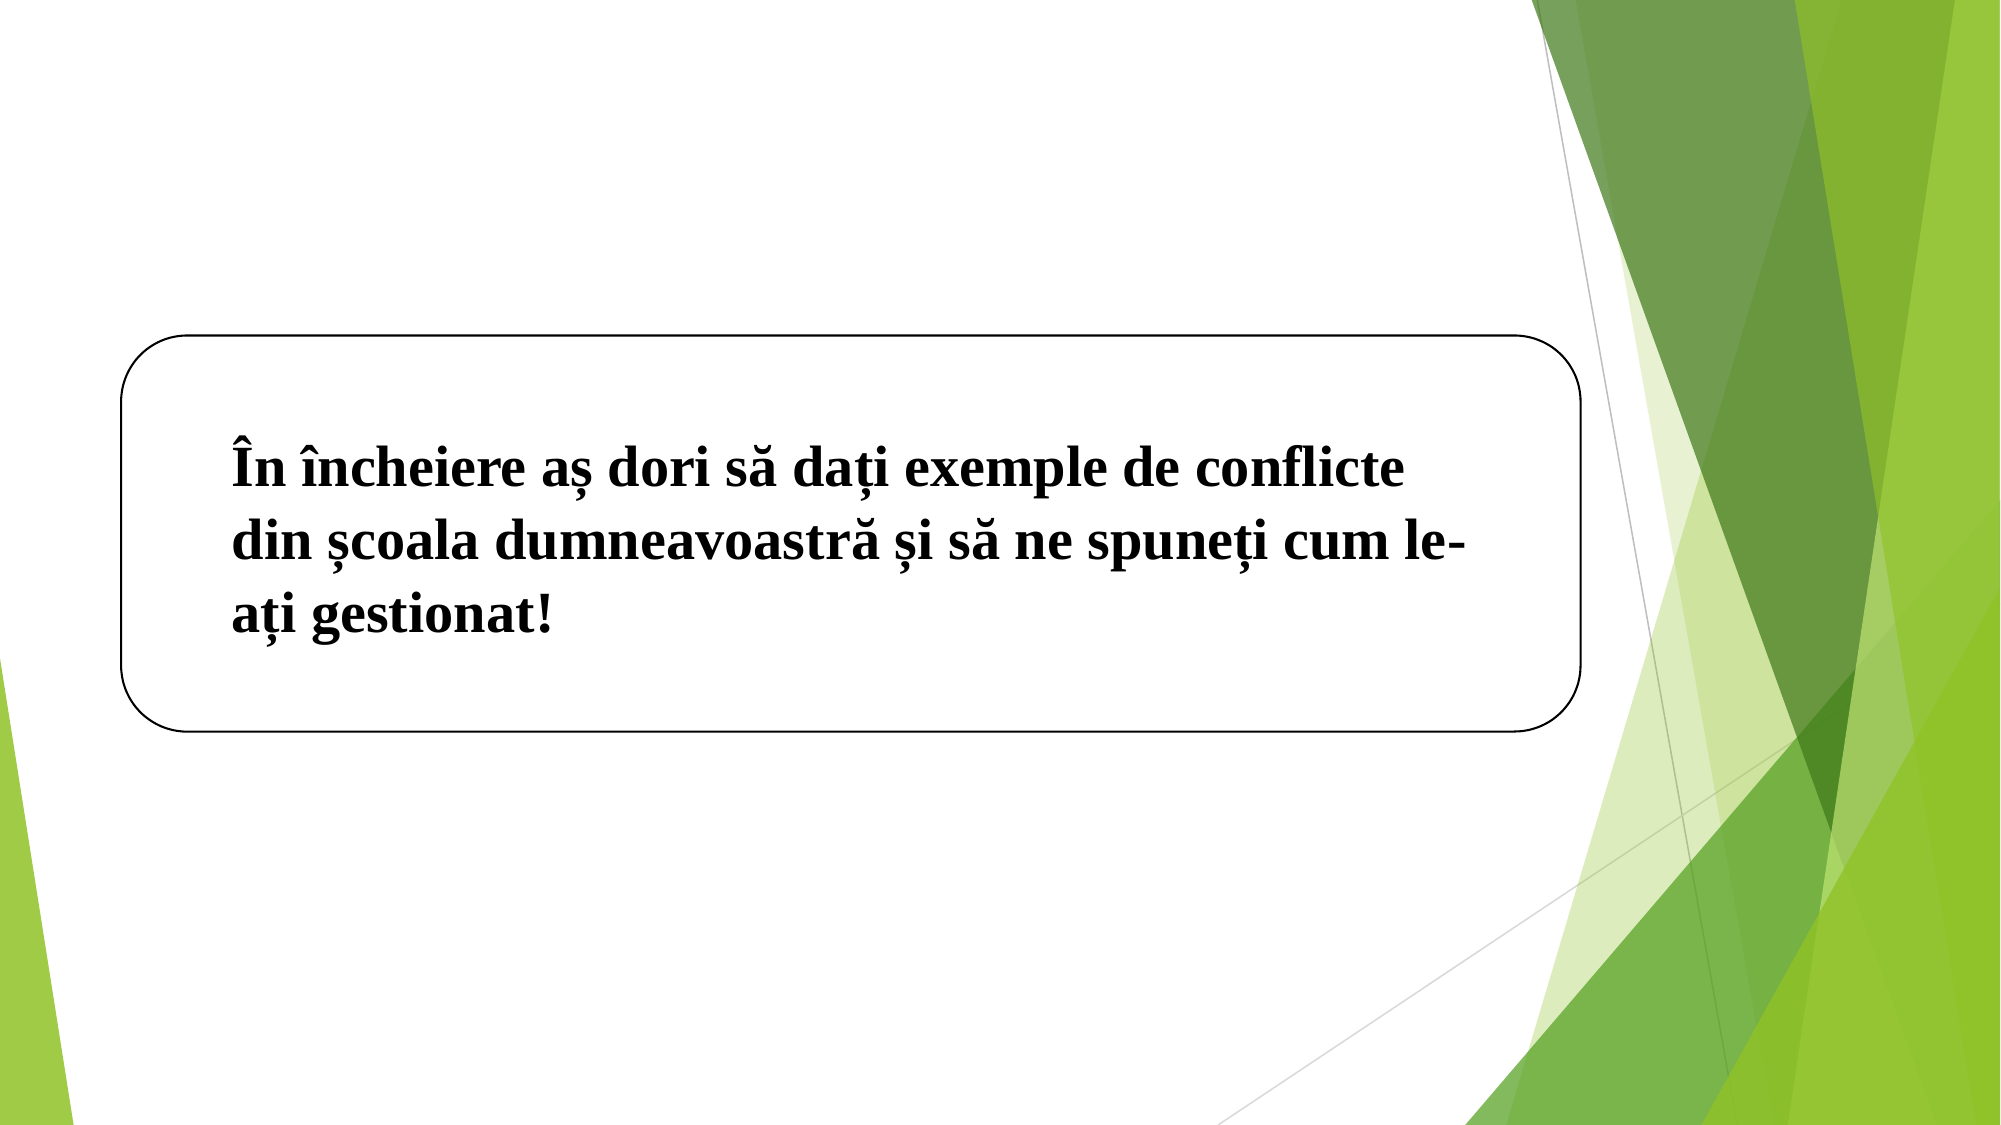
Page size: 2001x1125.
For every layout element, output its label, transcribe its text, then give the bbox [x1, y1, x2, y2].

text_box În încheiere aș dori să dați exemple de conflicte din școala dumneavoastră și să ne spuneți cum le-ați gestionat! [216, 418, 1512, 650]
text_box [121, 335, 1581, 732]
